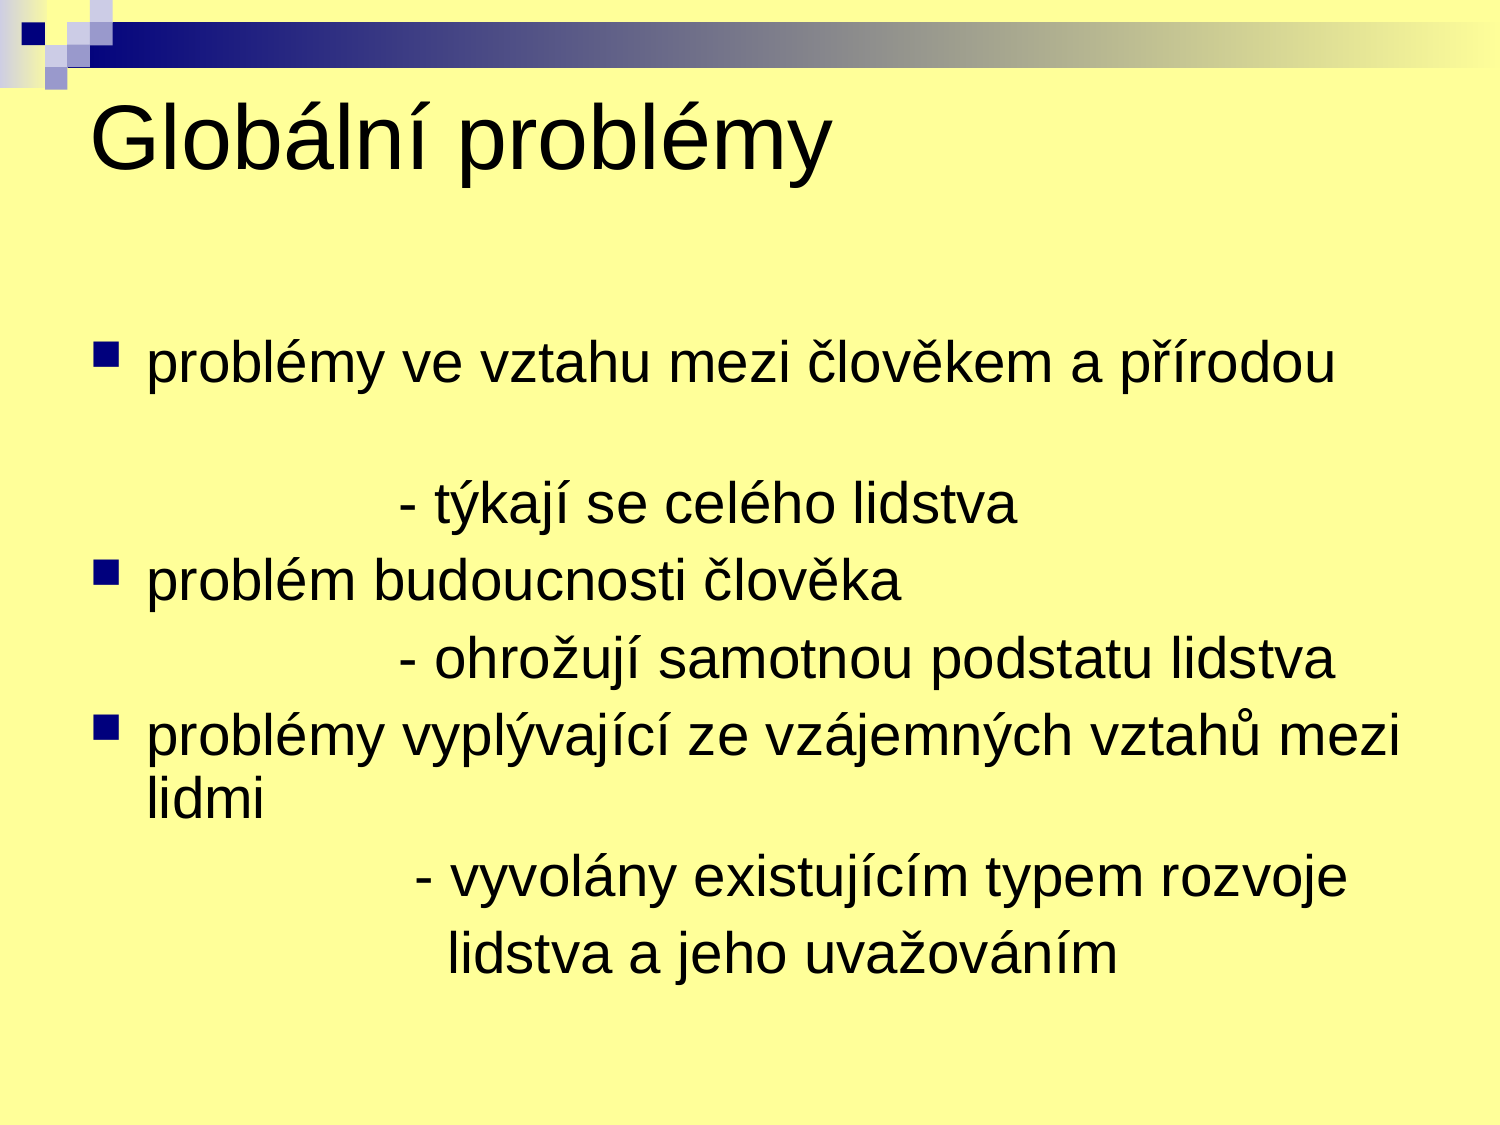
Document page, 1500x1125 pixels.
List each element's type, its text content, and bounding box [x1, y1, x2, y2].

list problémy ve vztahu mezi člověkem a přírodou - týkají se celého lidstva problém budoucnosti člověka - ohrožují samotnou podstatu lidstva problémy vyplývající ze vzájemných vztahů mezi lidmi - vyvolány existujícím typem rozvoje lidstva a jeho uvažováním [75, 324, 1426, 995]
title Globální problémy [75, 69, 1426, 306]
